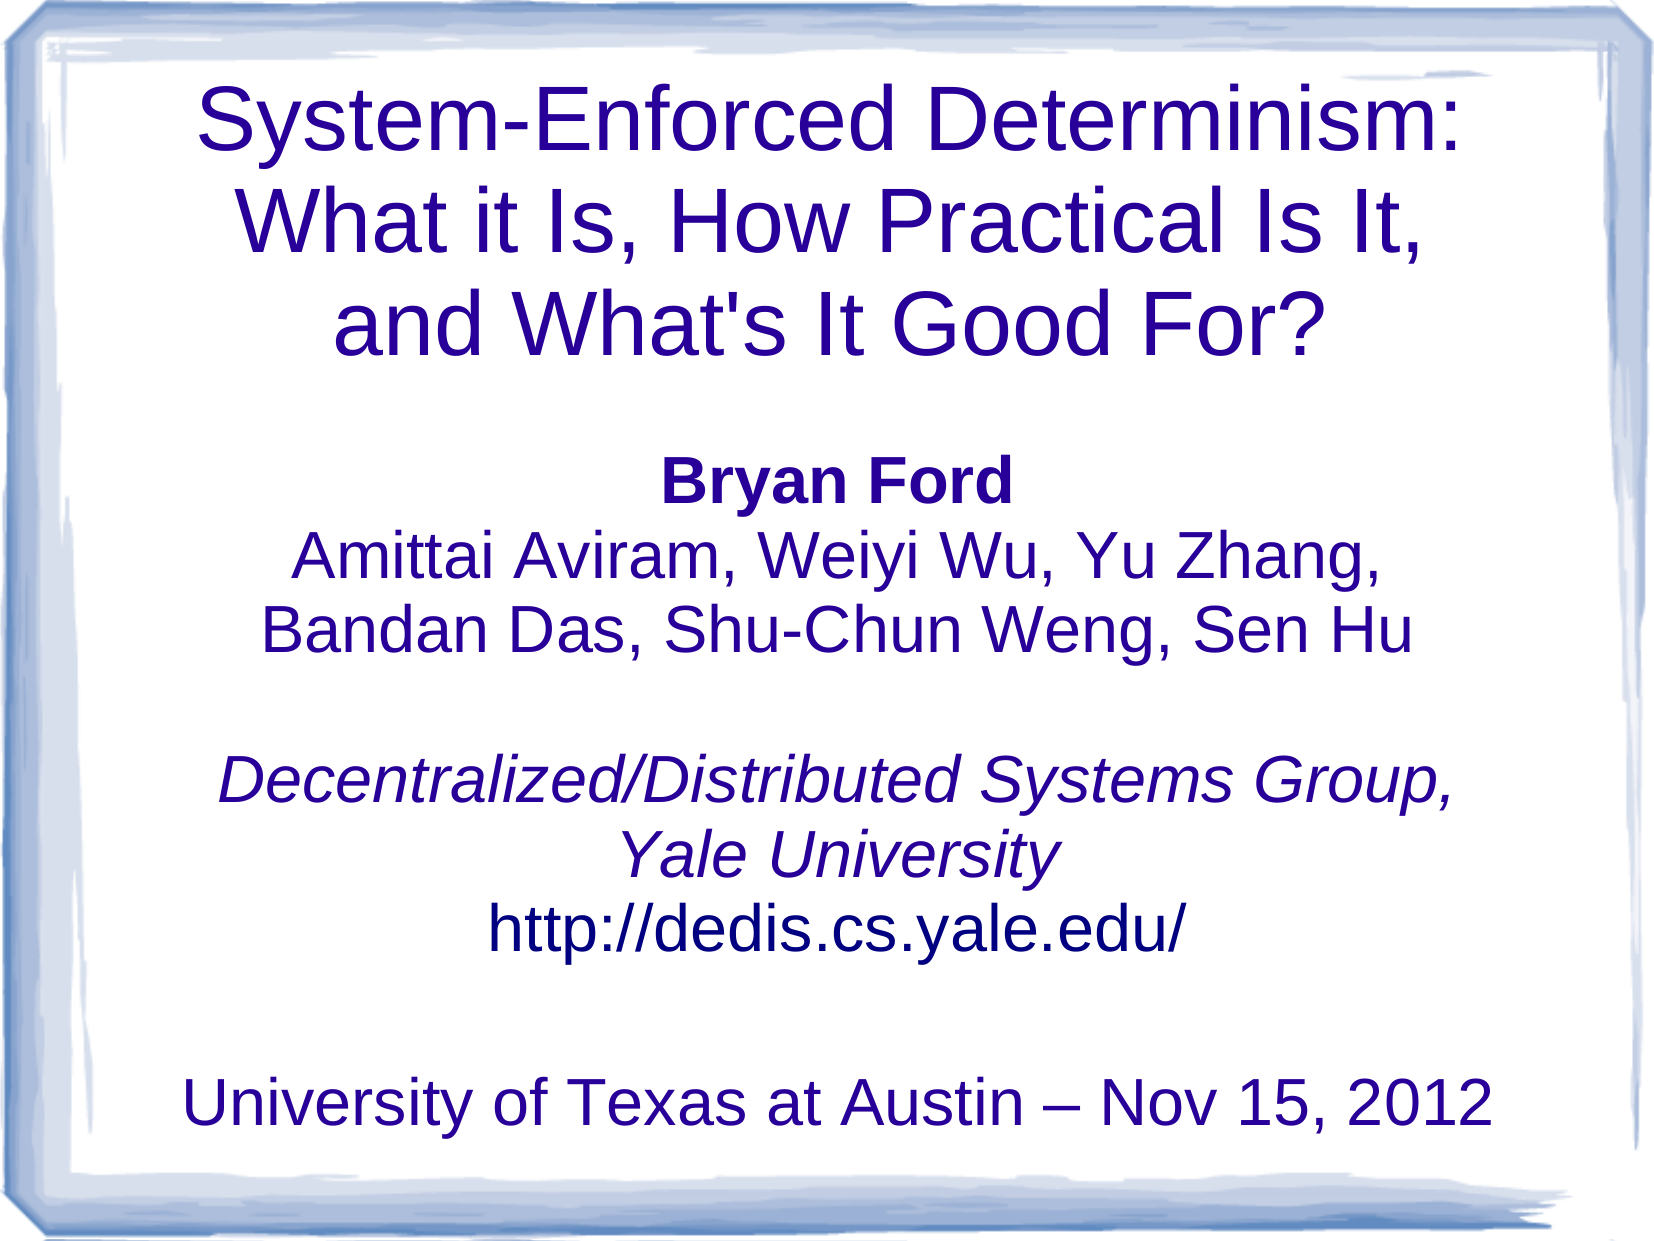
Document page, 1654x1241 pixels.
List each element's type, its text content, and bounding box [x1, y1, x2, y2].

text_box University of Texas at Austin – Nov 15, 2012 [112, 1050, 1566, 1155]
picture [0, 0, 1654, 1241]
title System-Enforced Determinism: What it Is, How Practical Is It, and What's It Good For? [86, 67, 1576, 376]
subtitle Bryan Ford Amittai Aviram, Weiyi Wu, Yu Zhang, Bandan Das, Shu-Chun Weng, Sen Hu Decentralized/Distributed Systems Group, Yale University http://dedis.cs.yale.edu/ [111, 364, 1565, 1045]
